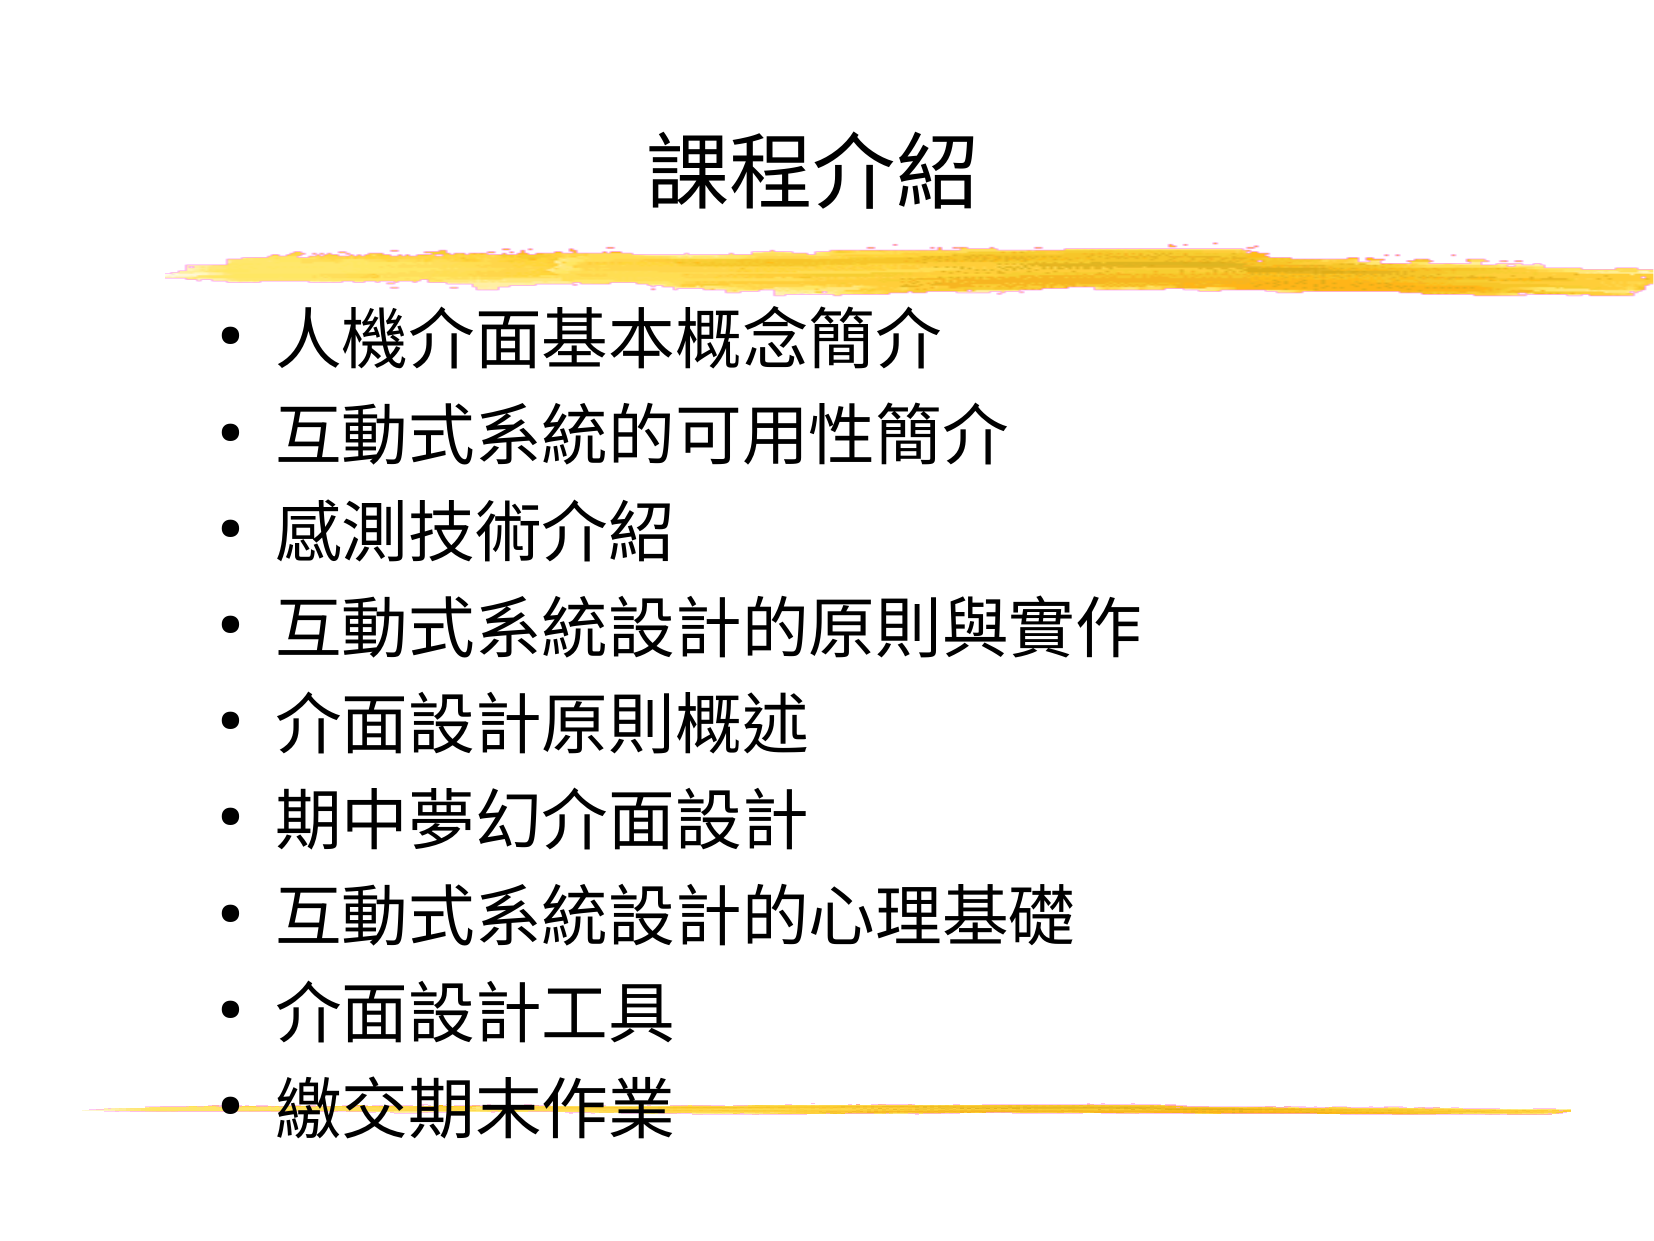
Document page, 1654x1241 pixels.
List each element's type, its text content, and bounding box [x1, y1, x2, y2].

picture [82, 1102, 204, 1117]
list 人機介面基本概念簡介 互動式系統的可用性簡介 感測技術介紹 互動式系統設計的原則與實作 介面設計原則概述 期中夢幻介面設計 互動式系統設計的心理基礎 介面設計工具 繳交期末作業 [204, 279, 1555, 1241]
picture [165, 237, 1654, 308]
picture [1555, 1102, 1571, 1117]
title 課程介紹 [110, 27, 1516, 235]
